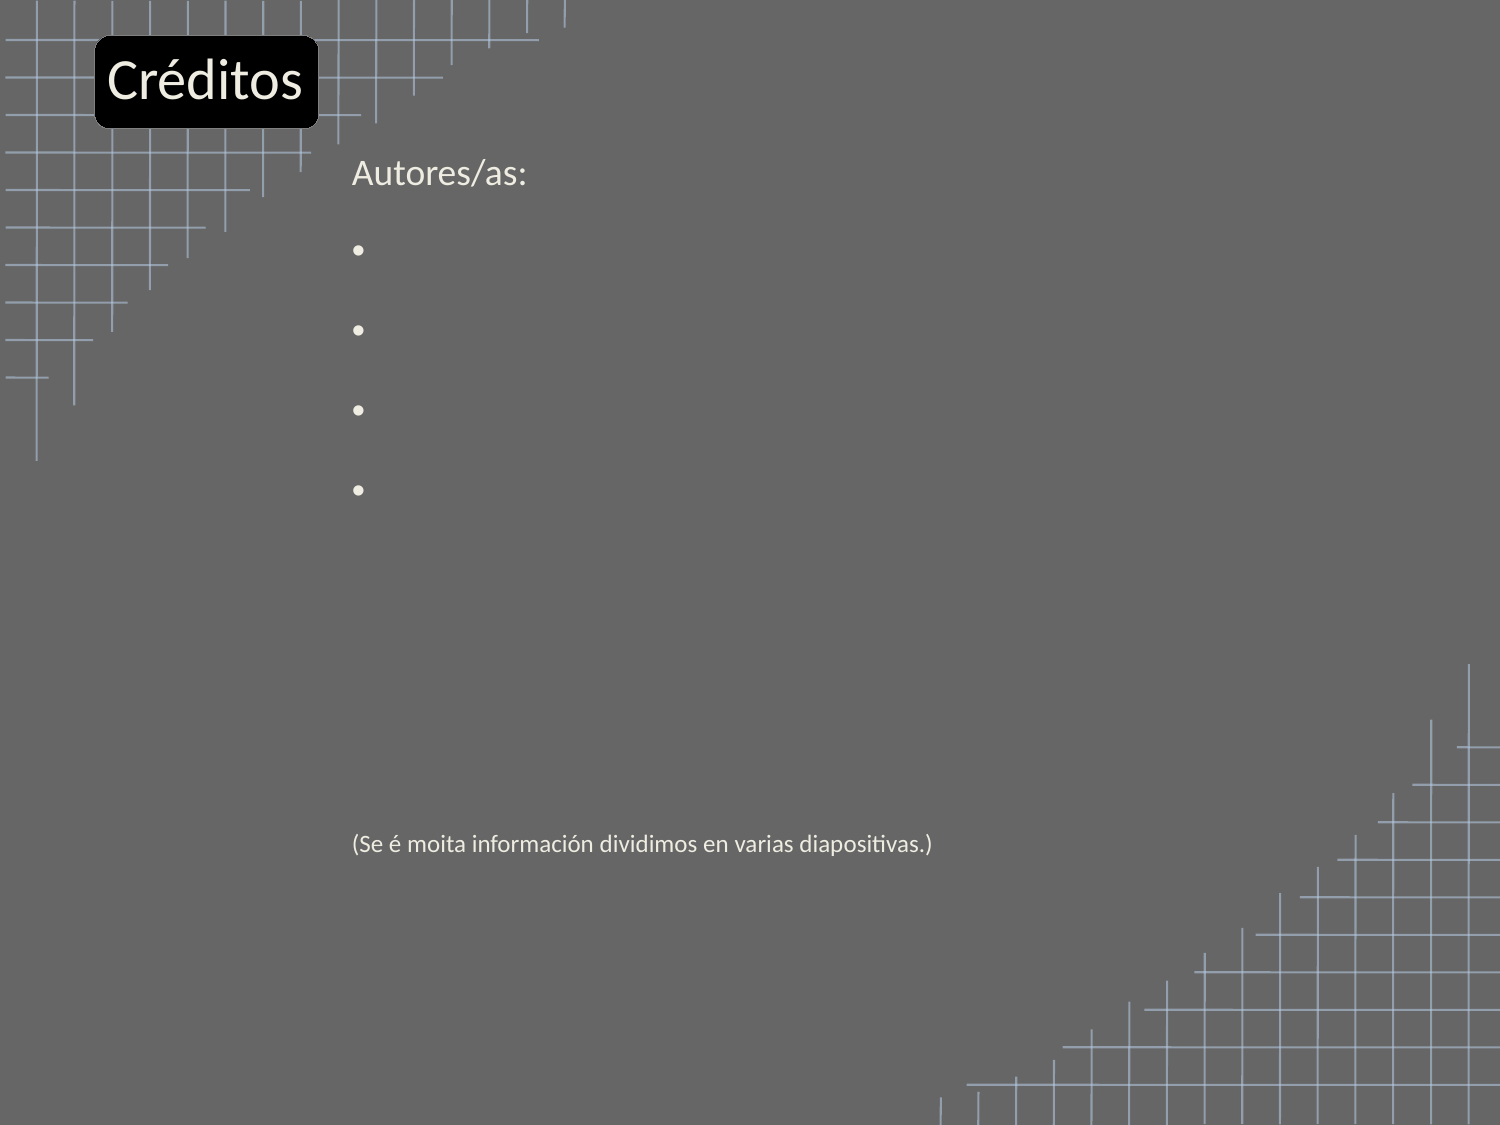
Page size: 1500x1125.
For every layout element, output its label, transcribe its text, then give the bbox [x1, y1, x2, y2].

text_box Autores/as: (Se é moita información dividimos en varias diapositivas.) [336, 140, 1454, 1004]
title Créditos [58, 23, 352, 129]
